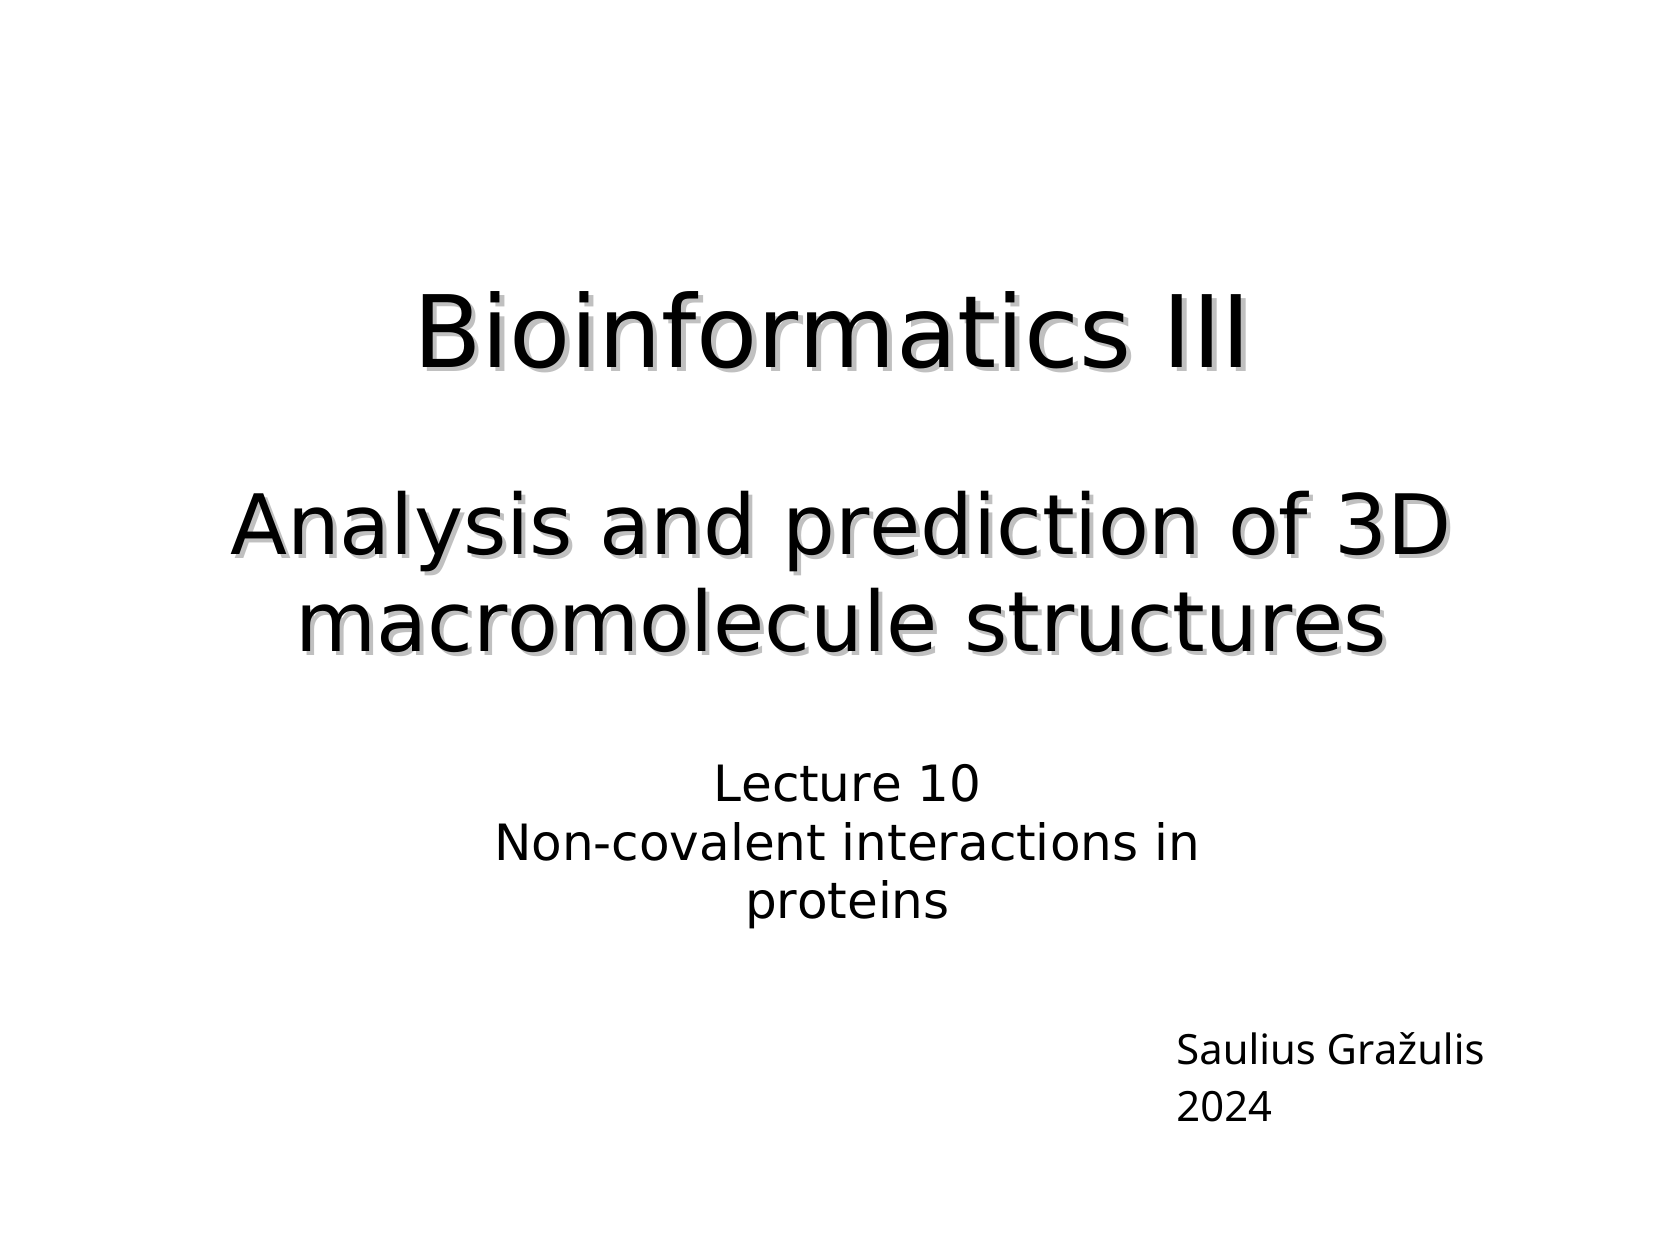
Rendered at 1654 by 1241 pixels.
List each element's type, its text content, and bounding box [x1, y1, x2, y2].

title Bioinformatics III [88, 236, 1577, 429]
text_box Saulius Gražulis 2024 [1161, 1012, 1576, 1129]
text_box Lecture 10 Non-covalent interactions in proteins [375, 747, 1321, 938]
text_box Analysis and prediction of 3D macromolecule structures [206, 470, 1477, 680]
